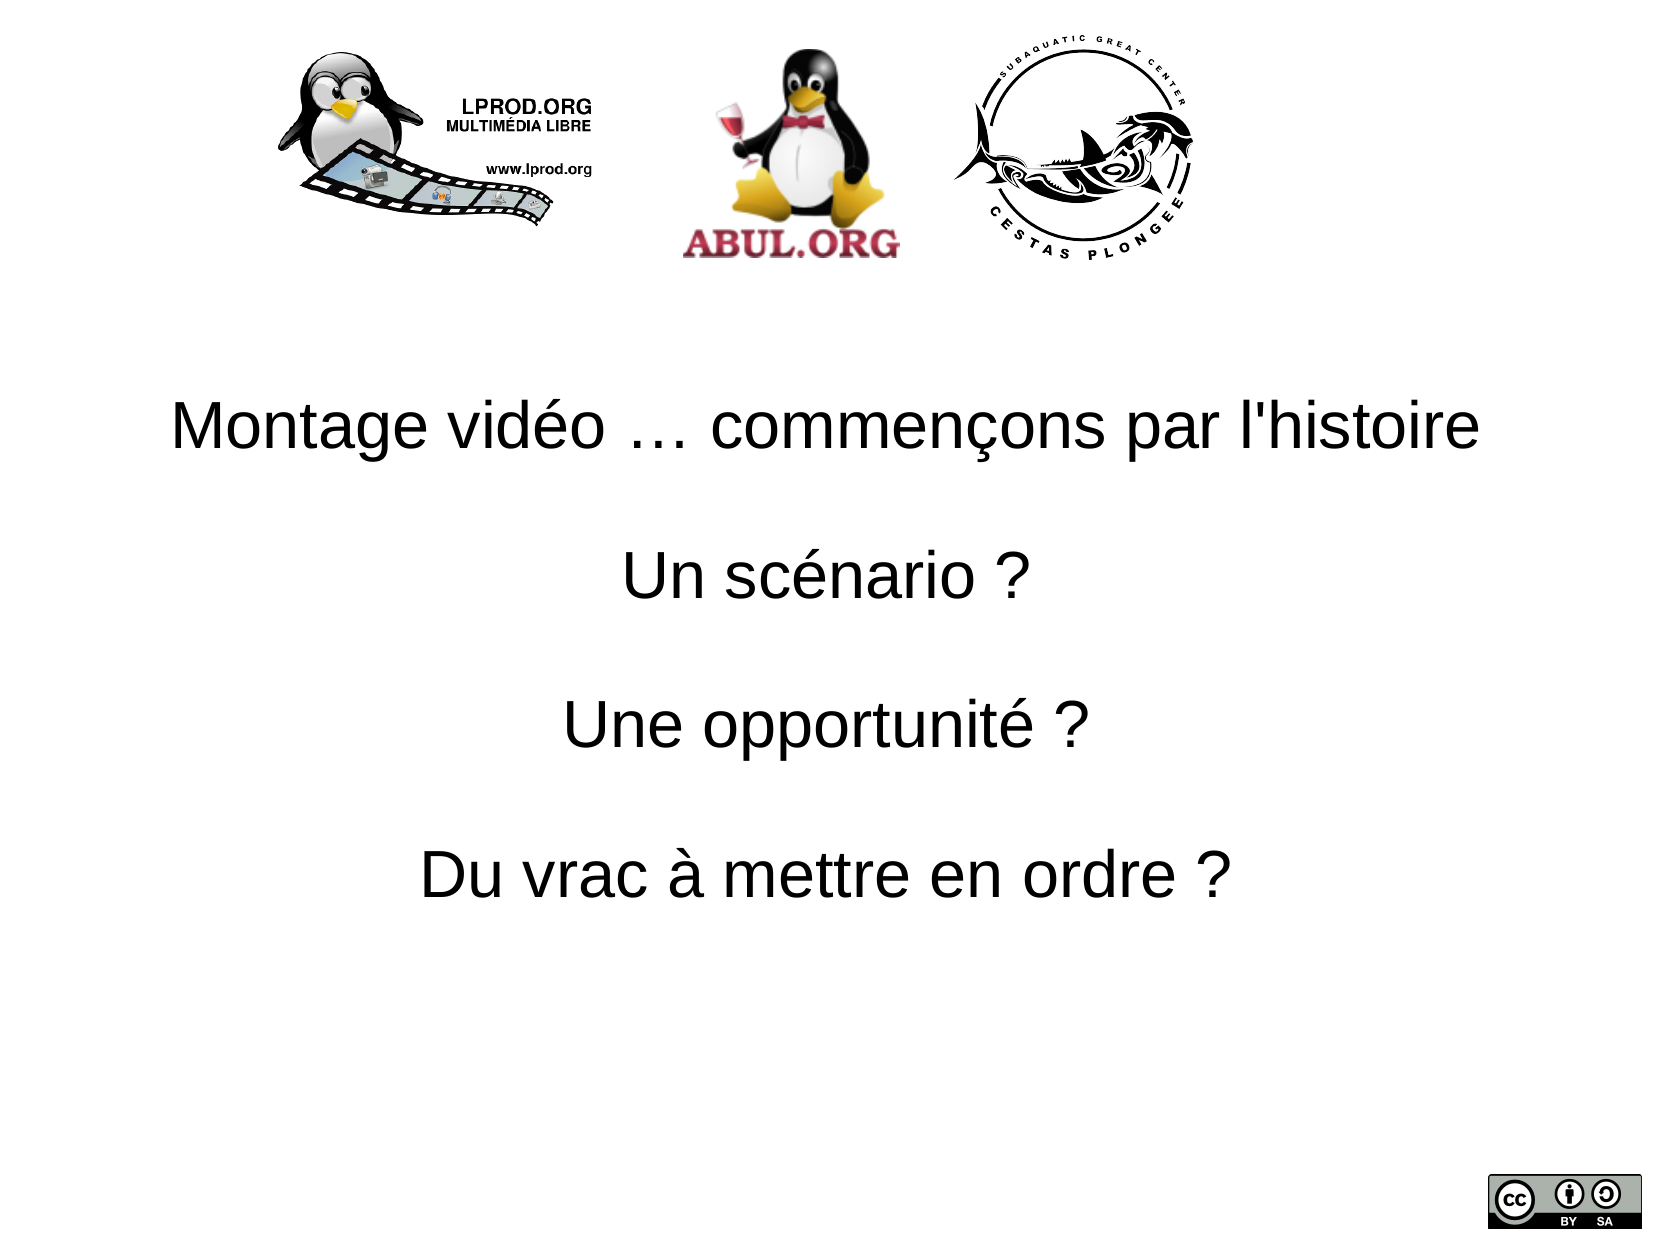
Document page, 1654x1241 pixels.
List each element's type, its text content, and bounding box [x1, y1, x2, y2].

picture [683, 49, 900, 258]
subtitle Montage vidéo … commençons par l'histoire Un scénario ? Une opportunité ? Du vrac à mettre en ordre ? [82, 290, 1571, 1010]
picture [276, 50, 603, 258]
picture [1488, 1174, 1642, 1229]
picture [953, 35, 1193, 260]
